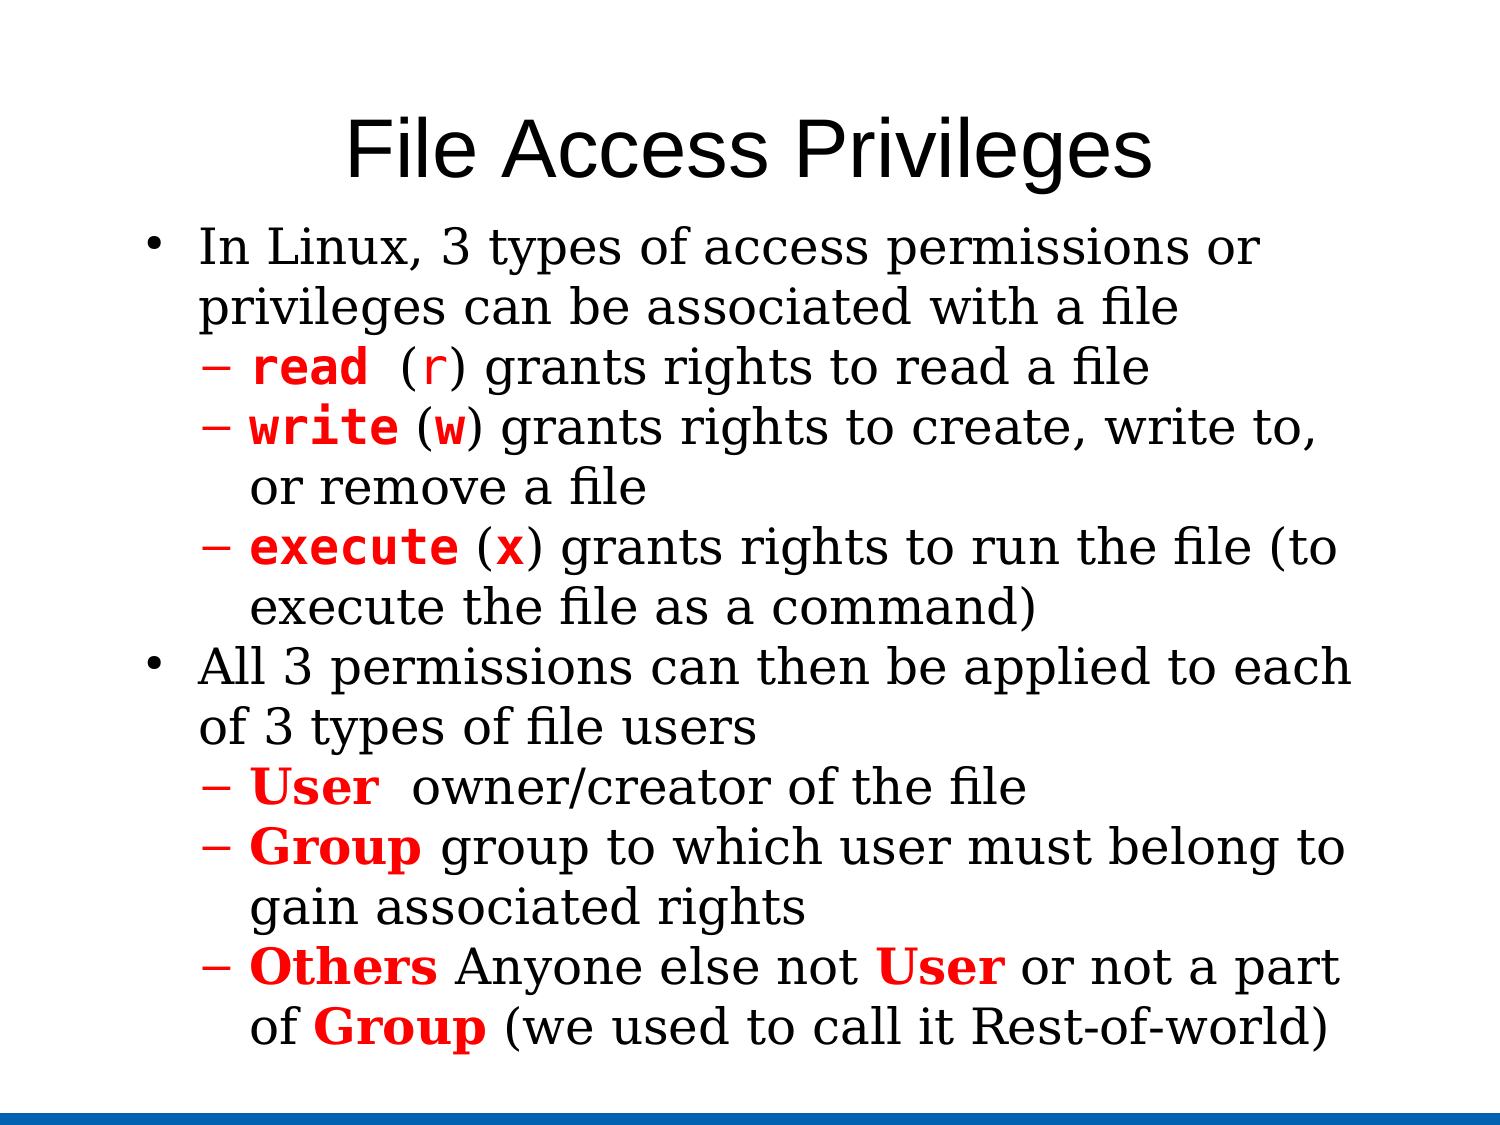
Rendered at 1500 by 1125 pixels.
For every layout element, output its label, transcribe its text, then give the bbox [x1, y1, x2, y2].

title File Access Privileges [112, 62, 1388, 206]
list In Linux, 3 types of access permissions or privileges can be associated with a file read (r) grants rights to read a file write (w) grants rights to create, write to, or remove a file execute (x) grants rights to run the file (to execute the file as a command) All 3 permissions can then be applied to each of 3 types of file users User owner/creator of the file Group group to which user must belong to gain associated rights Others Anyone else not User or not a part of Group (we used to call it Rest-of-world) [112, 206, 1388, 1044]
